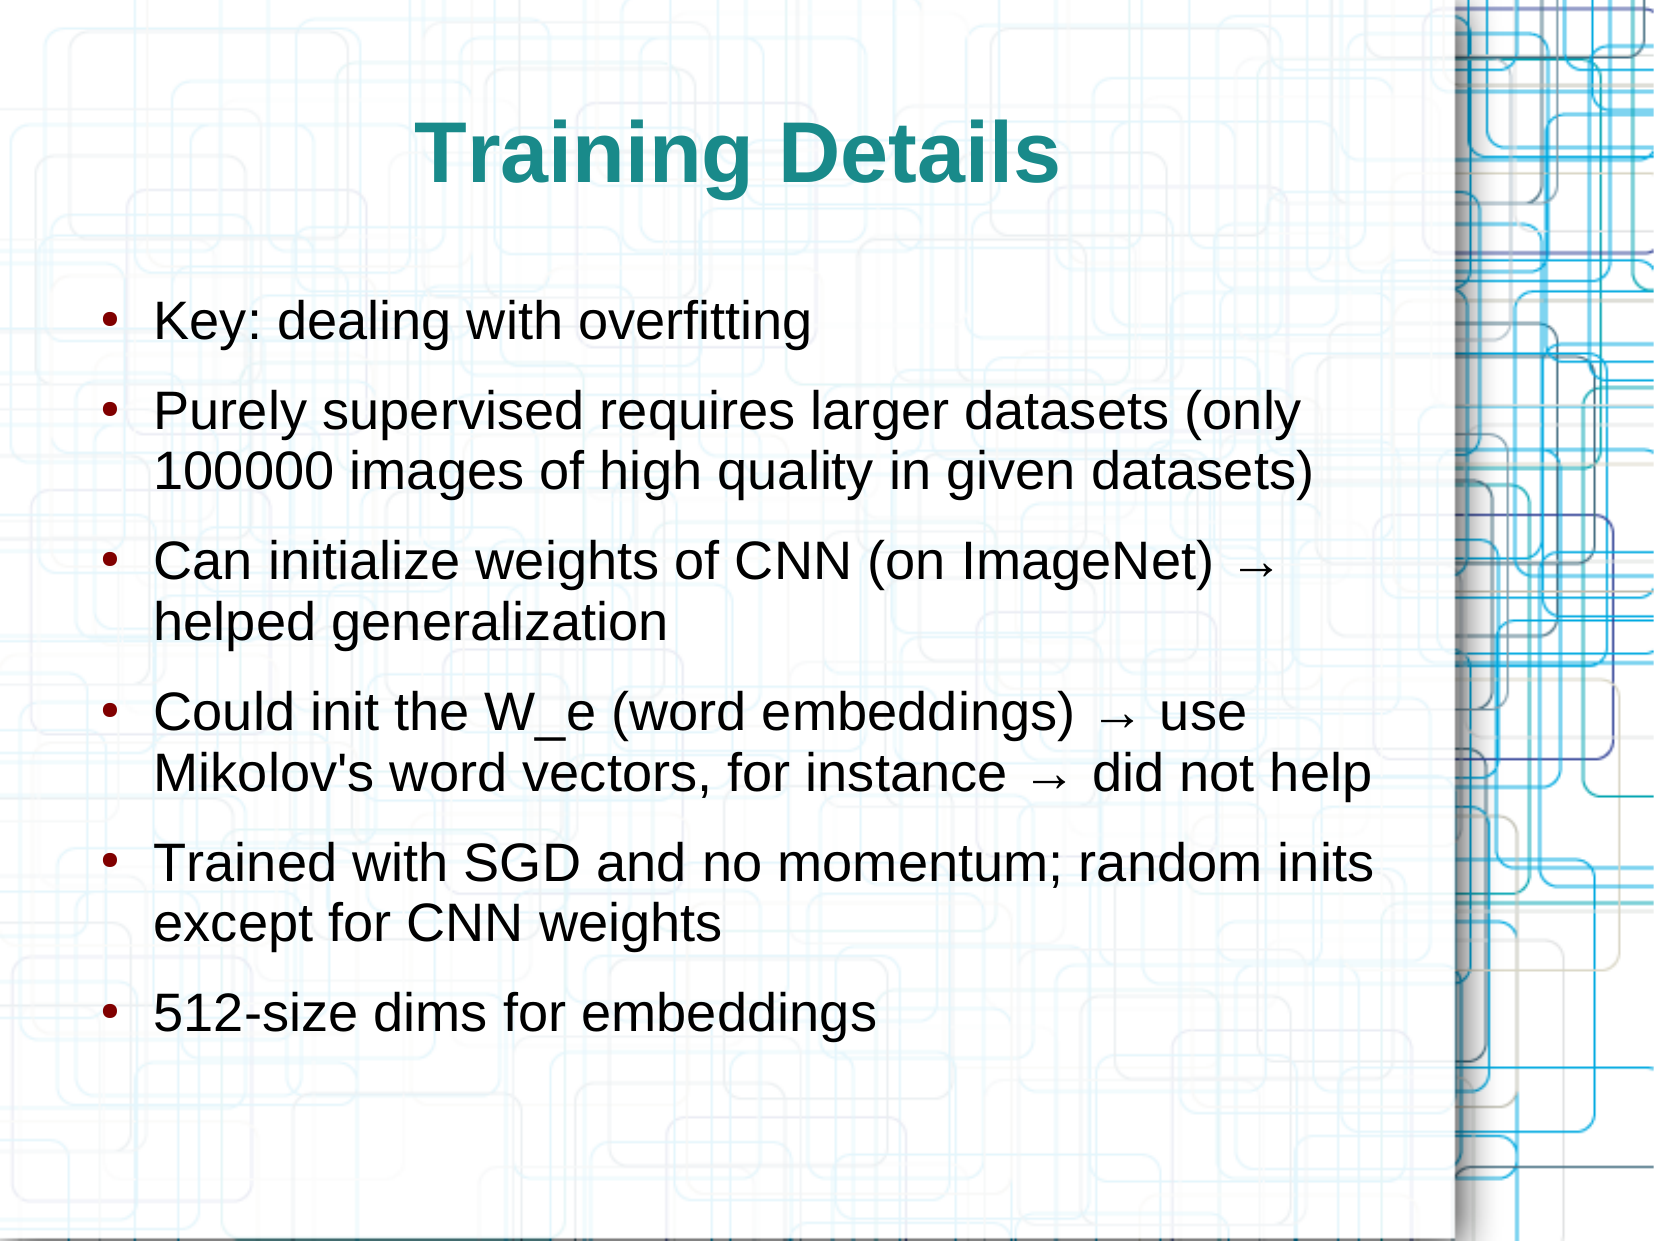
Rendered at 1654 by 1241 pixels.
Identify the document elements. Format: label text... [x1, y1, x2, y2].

picture [0, 0, 1654, 1241]
list Key: dealing with overfitting Purely supervised requires larger datasets (only 100000 images of high quality in given datasets) Can initialize weights of CNN (on ImageNet) → helped generalization Could init the W_e (word embeddings) → use Mikolov's word vectors, for instance → did not help Trained with SGD and no momentum; random inits except for CNN weights 512-size dims for embeddings [82, 290, 1418, 1109]
title Training Details [59, 49, 1418, 257]
